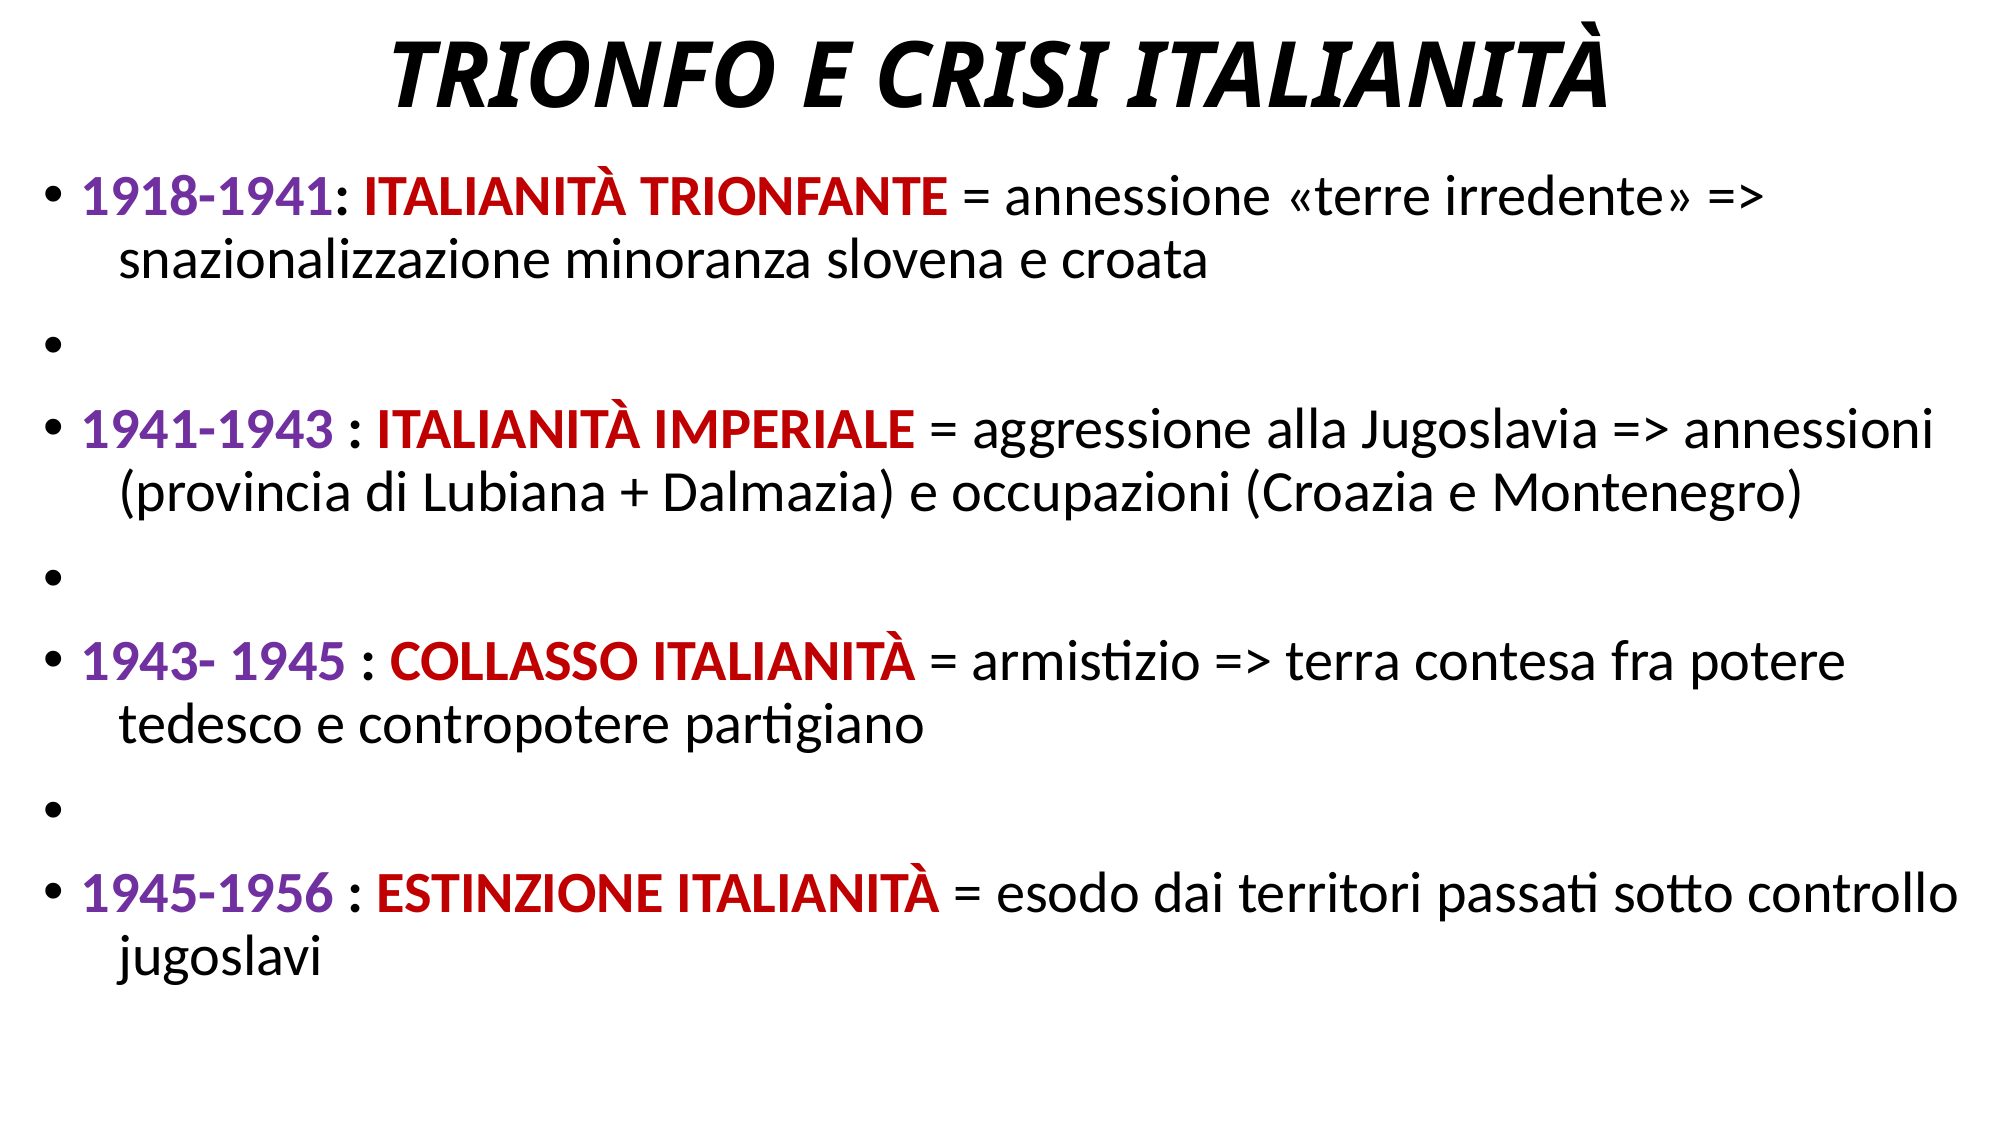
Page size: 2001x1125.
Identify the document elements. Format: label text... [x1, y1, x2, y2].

list 1918-1941: ITALIANITÀ TRIONFANTE = annessione «terre irredente» => snazionalizzazione minoranza slovena e croata 1941-1943 : ITALIANITÀ IMPERIALE = aggressione alla Jugoslavia => annessioni (provincia di Lubiana + Dalmazia) e occupazioni (Croazia e Montenegro) 1943- 1945 : COLLASSO ITALIANITÀ = armistizio => terra contesa fra potere tedesco e contropotere partigiano 1945-1956 : ESTINZIONE ITALIANITÀ = esodo dai territori passati sotto controllo jugoslavi [28, 158, 1976, 1108]
title TRIONFO E CRISI ITALIANITÀ [137, 17, 1863, 140]
